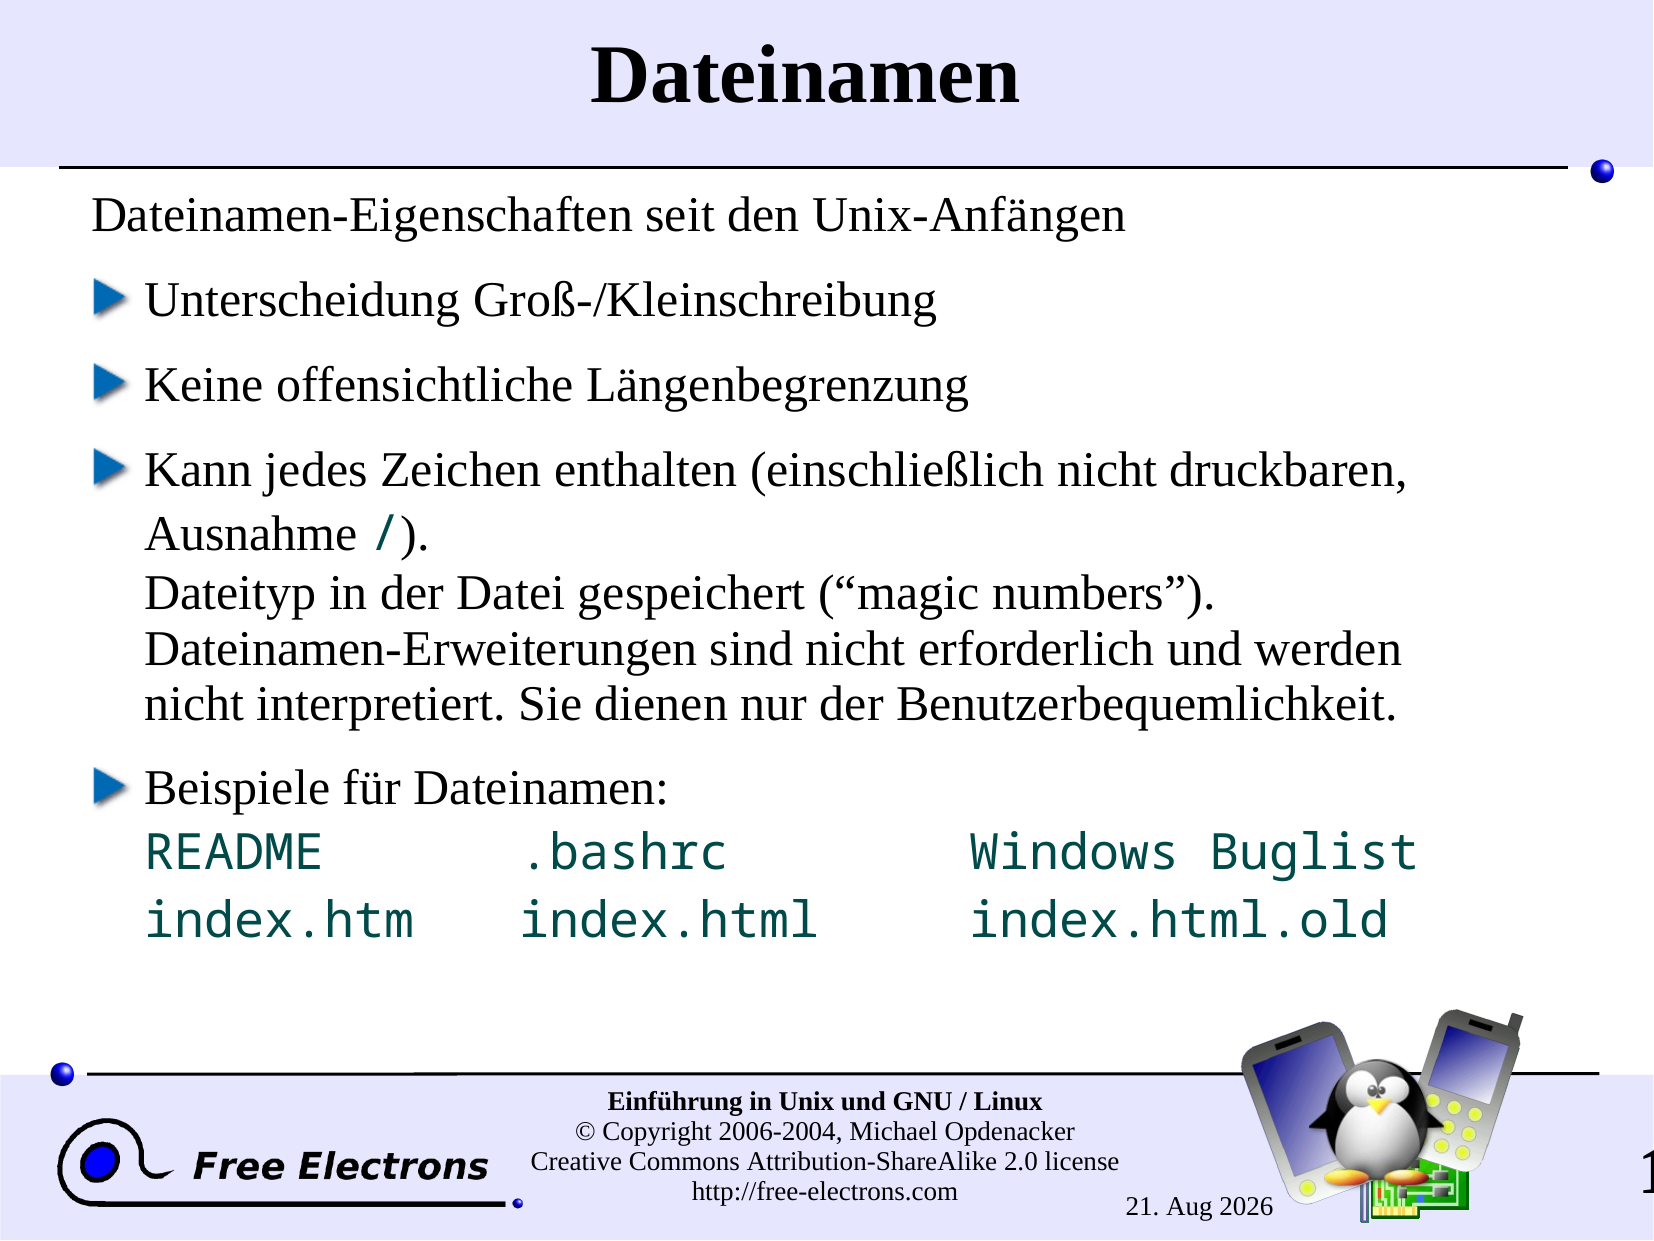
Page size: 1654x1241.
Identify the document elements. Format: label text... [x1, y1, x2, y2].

picture [50, 1107, 527, 1216]
list Dateinamen-Eigenschaften seit den Unix-Anfängen Unterscheidung Groß-/Kleinschreibung Keine offensichtliche Längenbegrenzung Kann jedes Zeichen enthalten (einschließlich nicht druckbaren, Ausnahme /). Dateityp in der Datei gespeichert (“magic numbers”). Dateinamen-Erweiterungen sind nicht erforderlich und werden nicht interpretiert. Sie dienen nur der Benutzerbequemlichkeit. Beispiele für Dateinamen: README .bashrc Windows Buglist index.htm index.html index.html.old [73, 187, 1486, 1104]
picture [1245, 997, 1538, 1241]
title Dateinamen [60, 12, 1551, 138]
